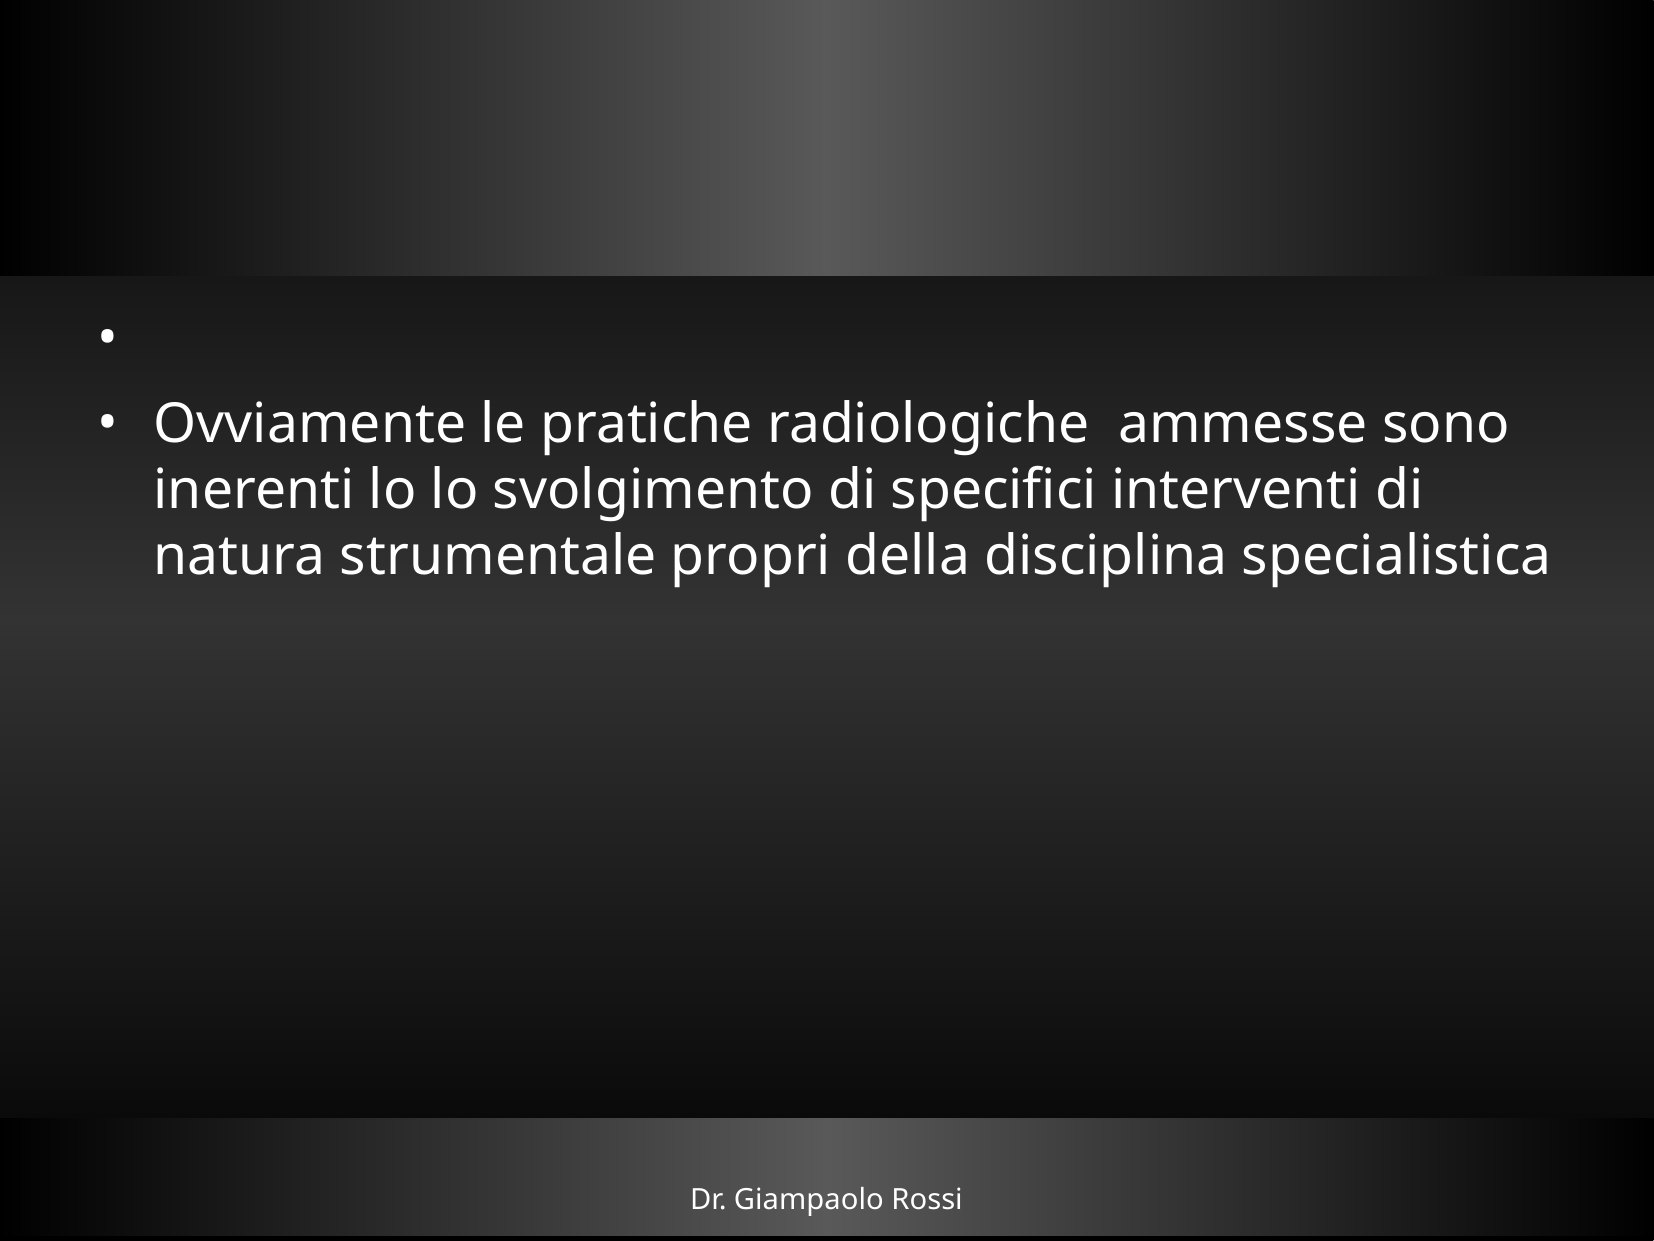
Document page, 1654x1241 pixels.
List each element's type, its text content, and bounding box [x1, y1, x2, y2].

list Ovviamente le pratiche radiologiche ammesse sono inerenti lo lo svolgimento di specifici interventi di natura strumentale propri della disciplina specialistica [82, 290, 1571, 681]
